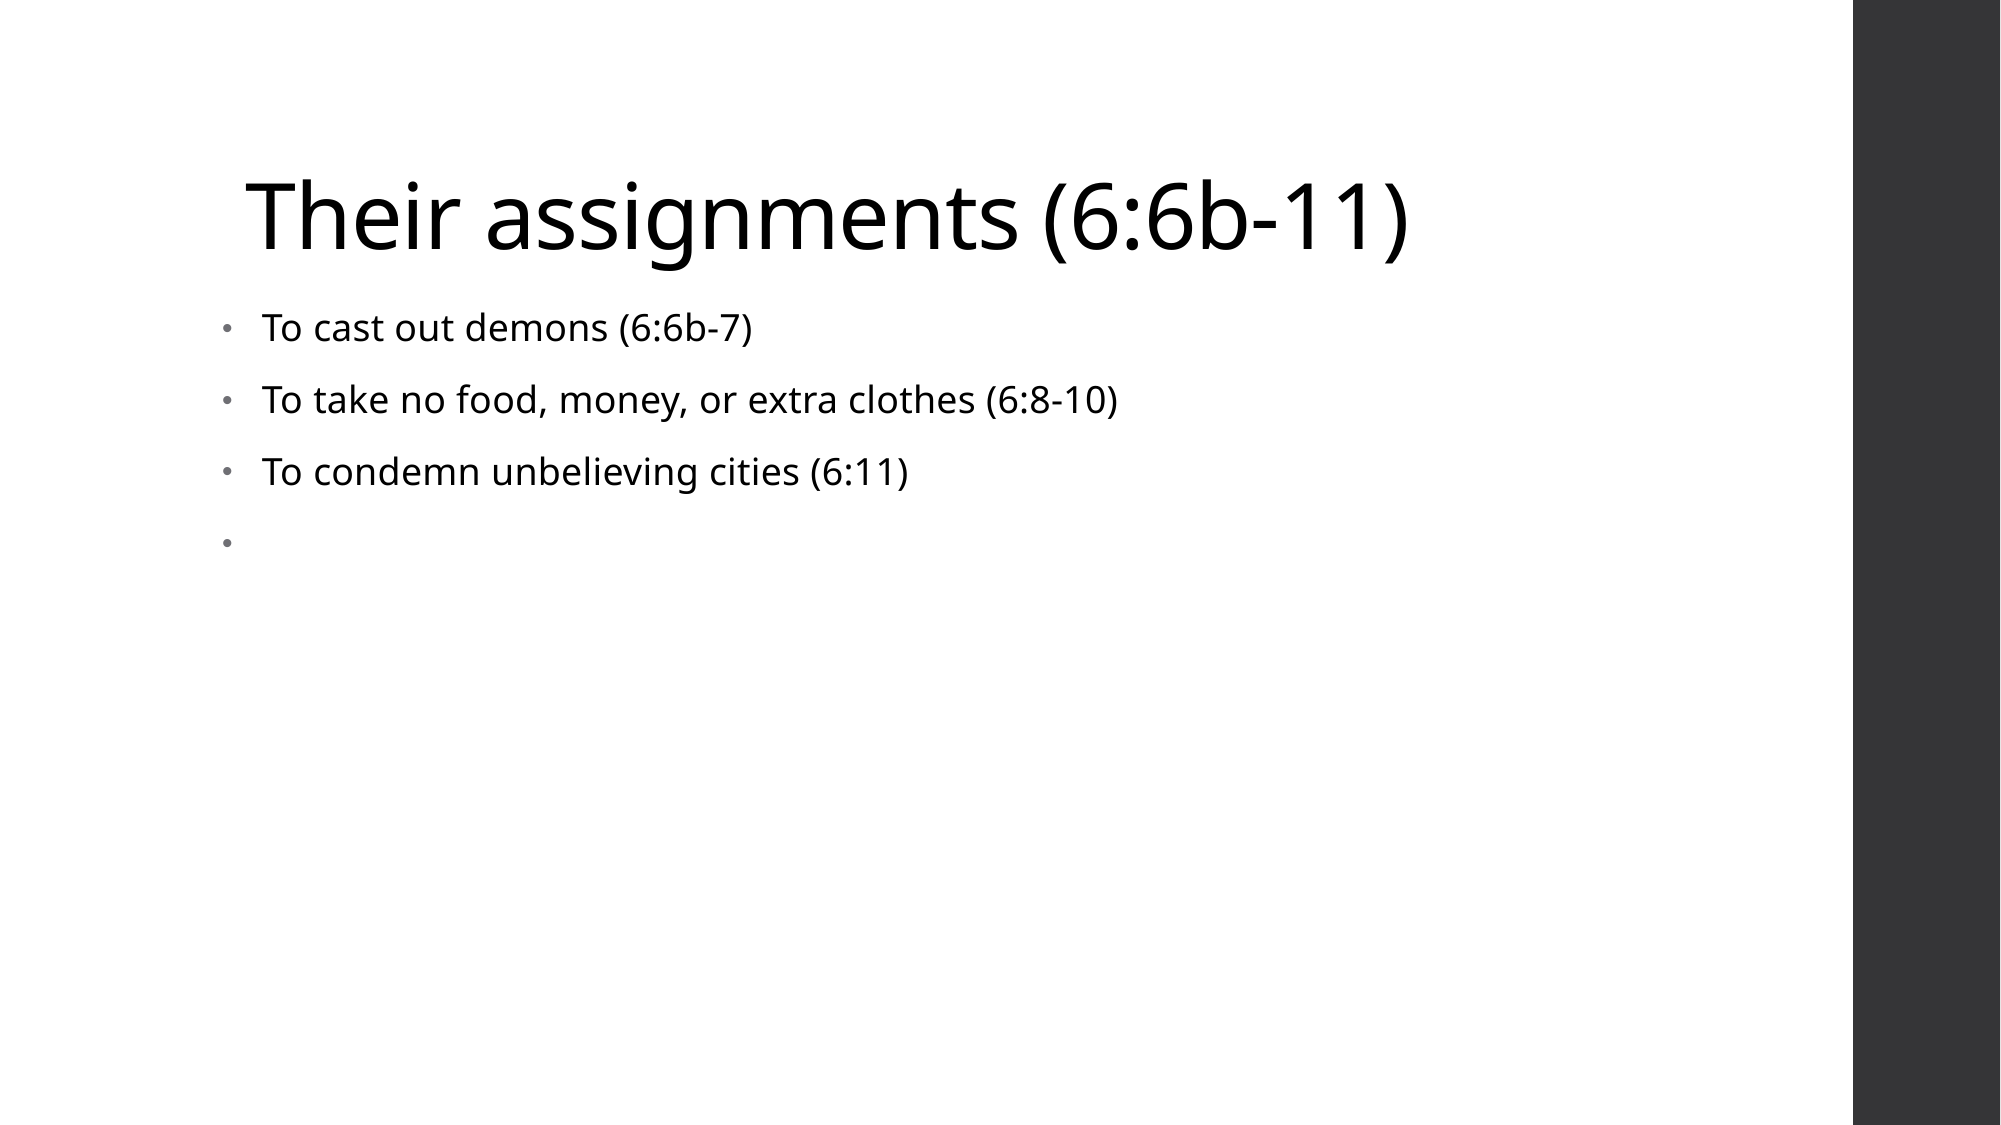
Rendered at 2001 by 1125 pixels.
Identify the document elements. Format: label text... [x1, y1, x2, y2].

title Their assignments (6:6b-11) [206, 60, 1797, 278]
list To cast out demons (6:6b-7) To take no food, money, or extra clothes (6:8-10) To condemn unbelieving cities (6:11) [206, 299, 1617, 1014]
